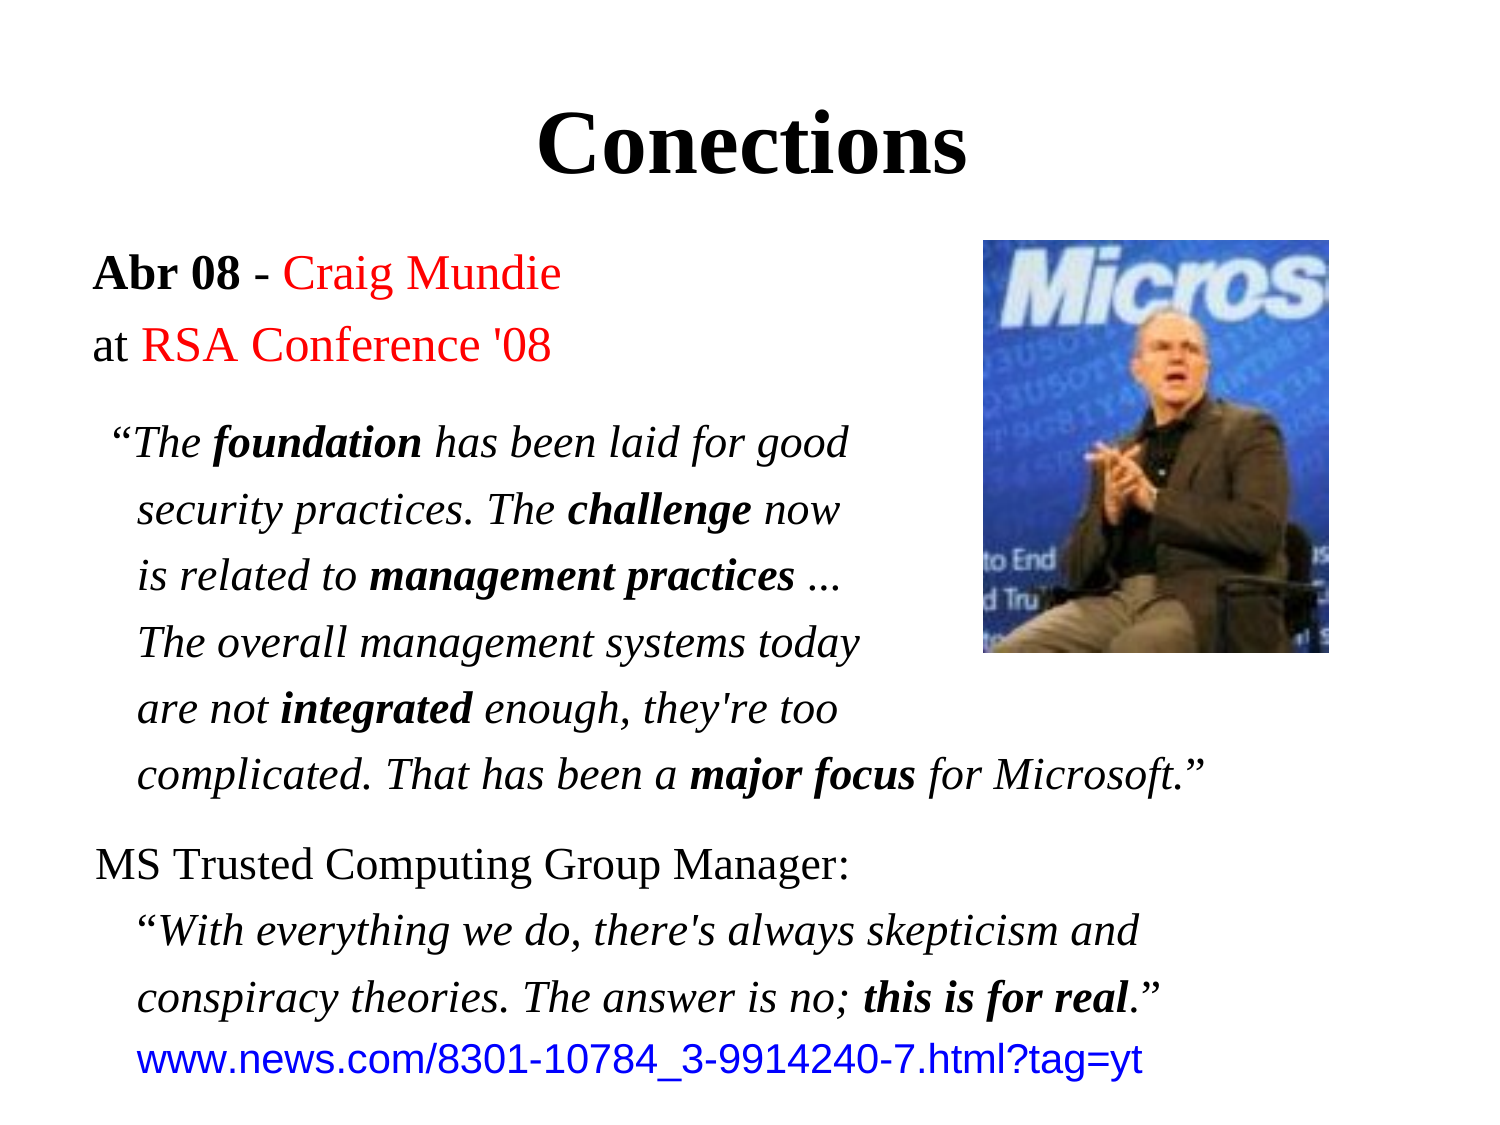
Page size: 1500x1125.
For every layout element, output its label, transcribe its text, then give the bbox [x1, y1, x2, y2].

text_box Abr 08 - Craig Mundie at RSA Conference '08 “The foundation has been laid for good security practices. The challenge now is related to management practices ... The overall management systems today are not integrated enough, they're too complicated. That has been a major focus for Microsoft.” MS Trusted Computing Group Manager: “With everything we do, there's always skepticism and conspiracy theories. The answer is no; this is for real.” www.news.com/8301-10784_3-9914240-7.html?tag=yt [77, 220, 1361, 1091]
picture [983, 240, 1329, 653]
title Conections [87, 62, 1416, 223]
